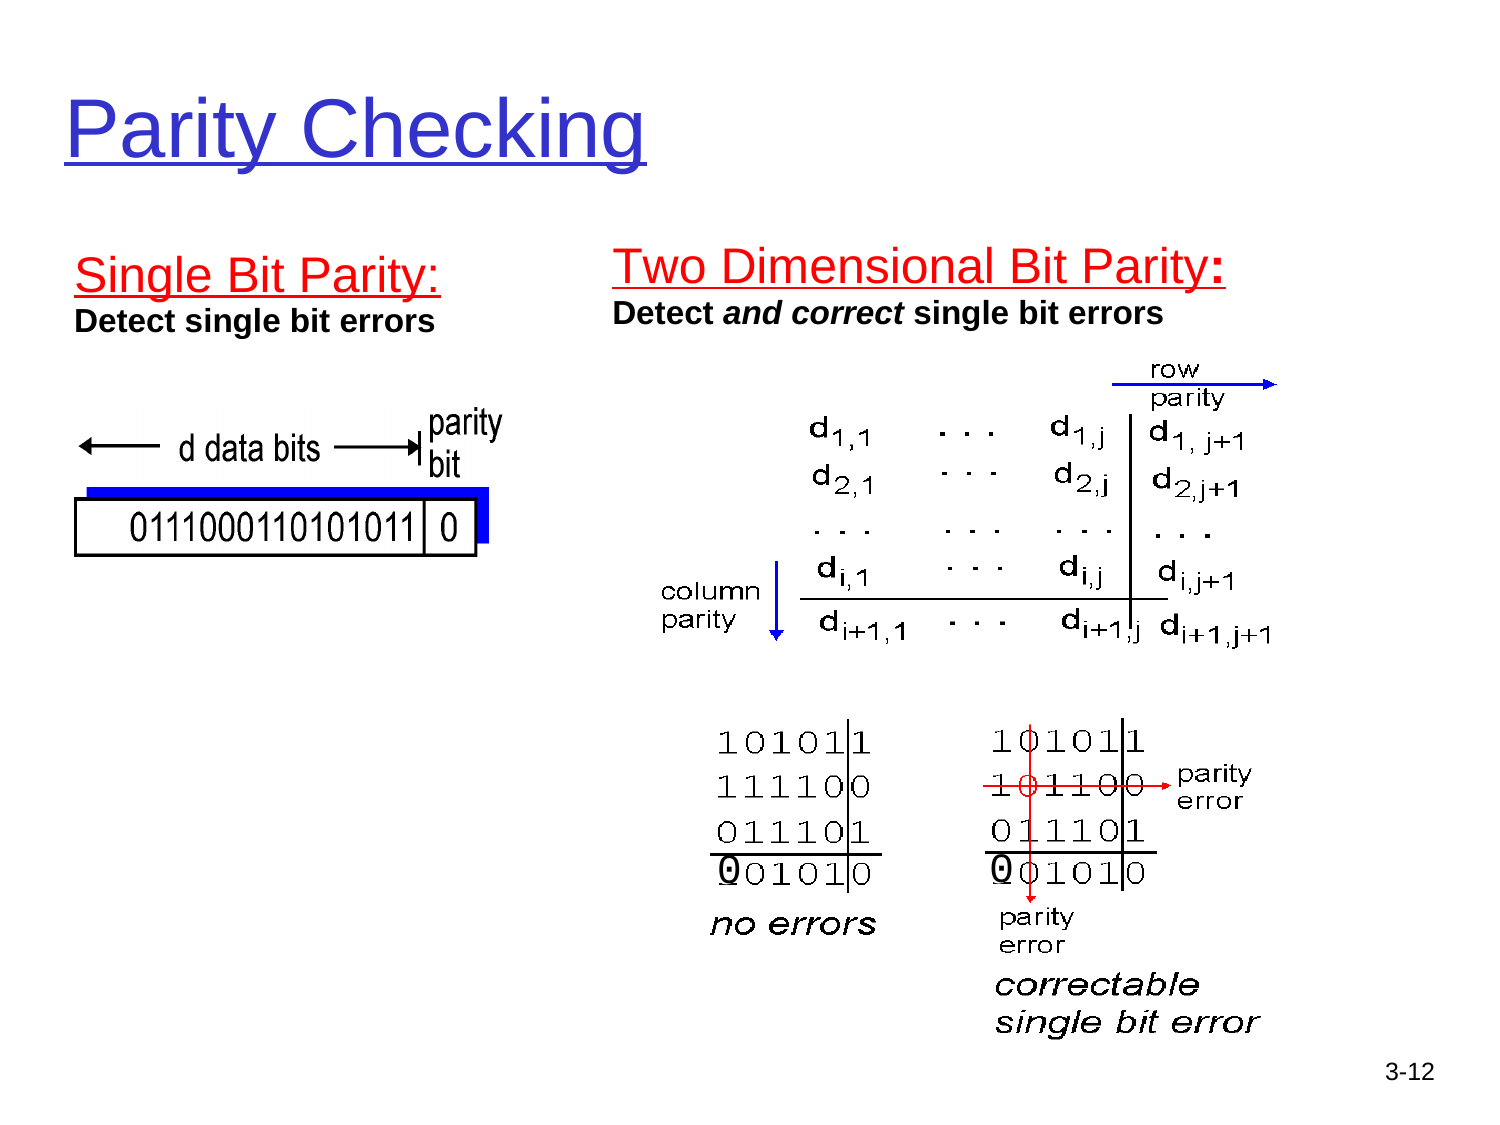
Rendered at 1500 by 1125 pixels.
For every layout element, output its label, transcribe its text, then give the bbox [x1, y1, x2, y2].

picture [74, 407, 503, 557]
picture [661, 364, 1277, 1040]
title Parity Checking [49, 59, 925, 198]
text_box Single Bit Parity: Detect single bit errors [59, 239, 522, 348]
text_box 0 [974, 840, 1018, 904]
text_box Two Dimensional Bit Parity: Detect and correct single bit errors [597, 230, 1241, 340]
text_box 0 [702, 841, 745, 905]
